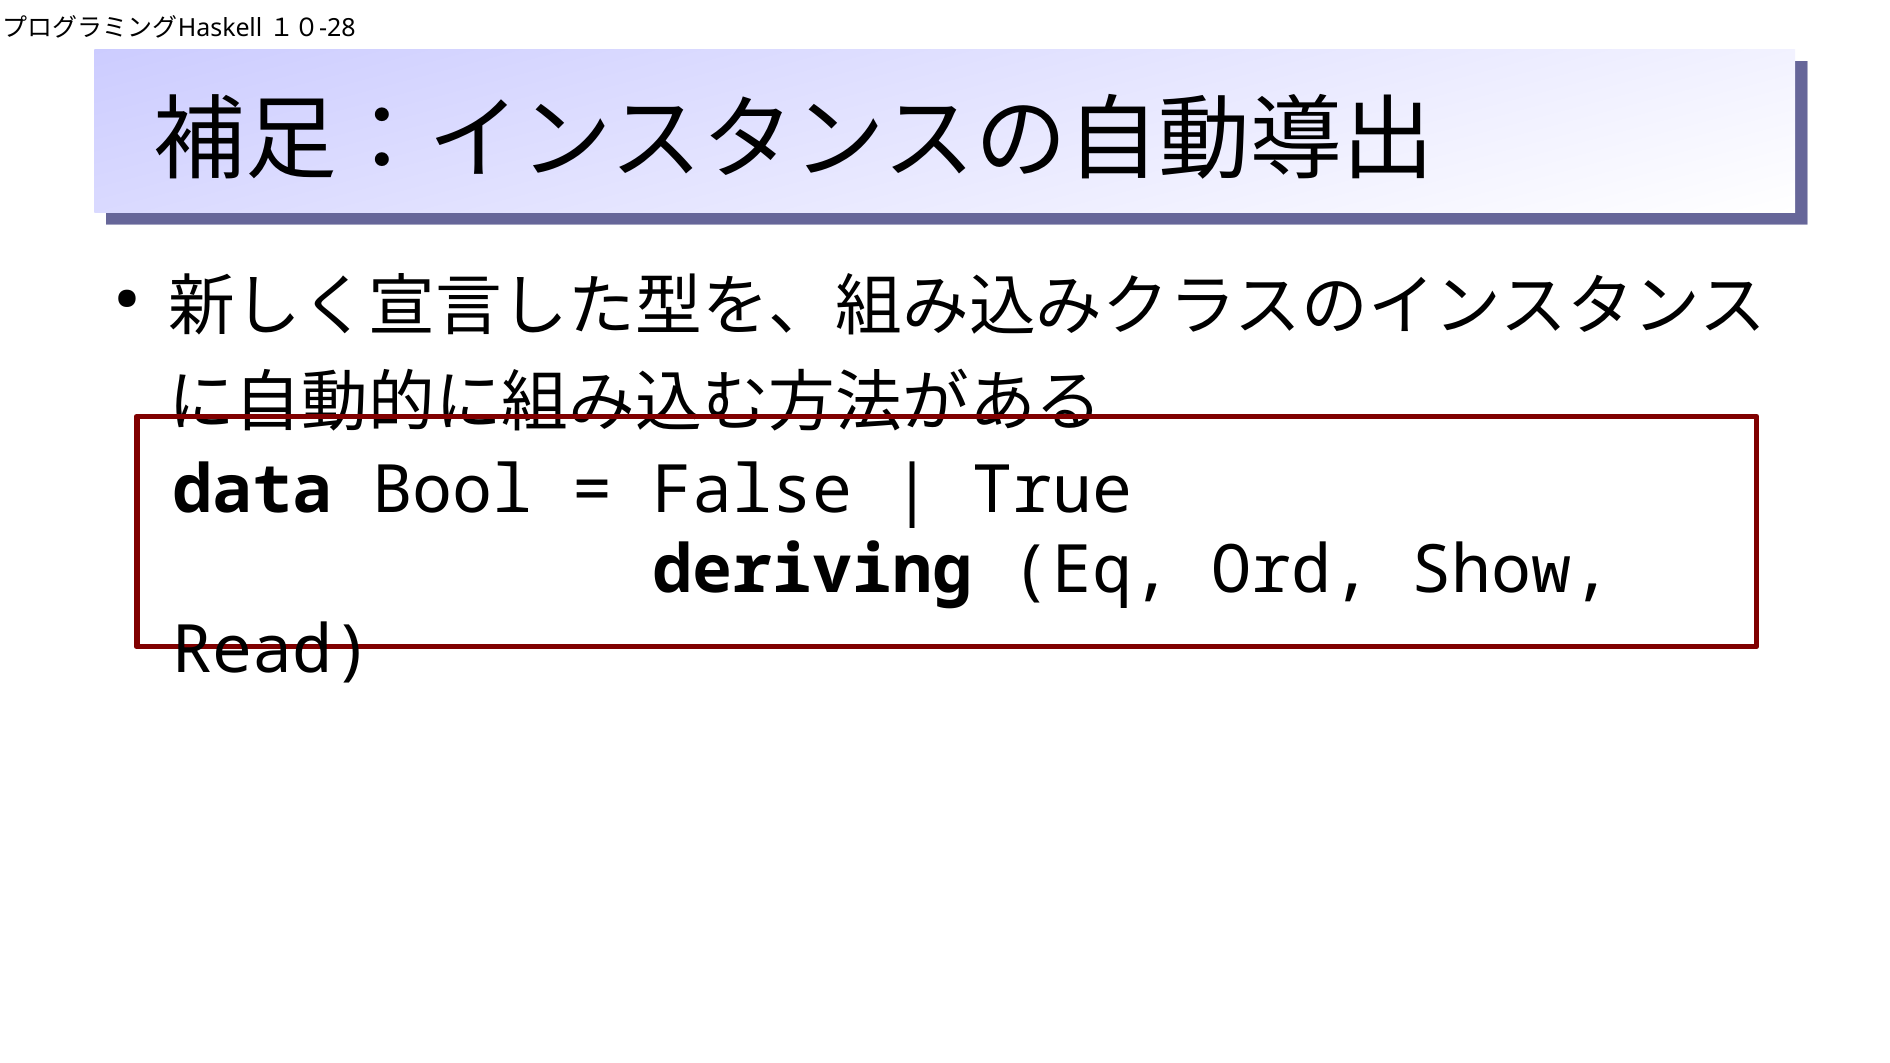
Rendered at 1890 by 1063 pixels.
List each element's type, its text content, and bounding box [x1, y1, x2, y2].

title 補足：インスタンスの自動導出 [94, 49, 1796, 213]
text_box data Bool = False | True deriving (Eq, Ord, Show, Read) [136, 416, 1757, 647]
list 新しく宣言した型を、組み込みクラスのインスタンスに自動的に組み込む方法がある [94, 248, 1796, 574]
